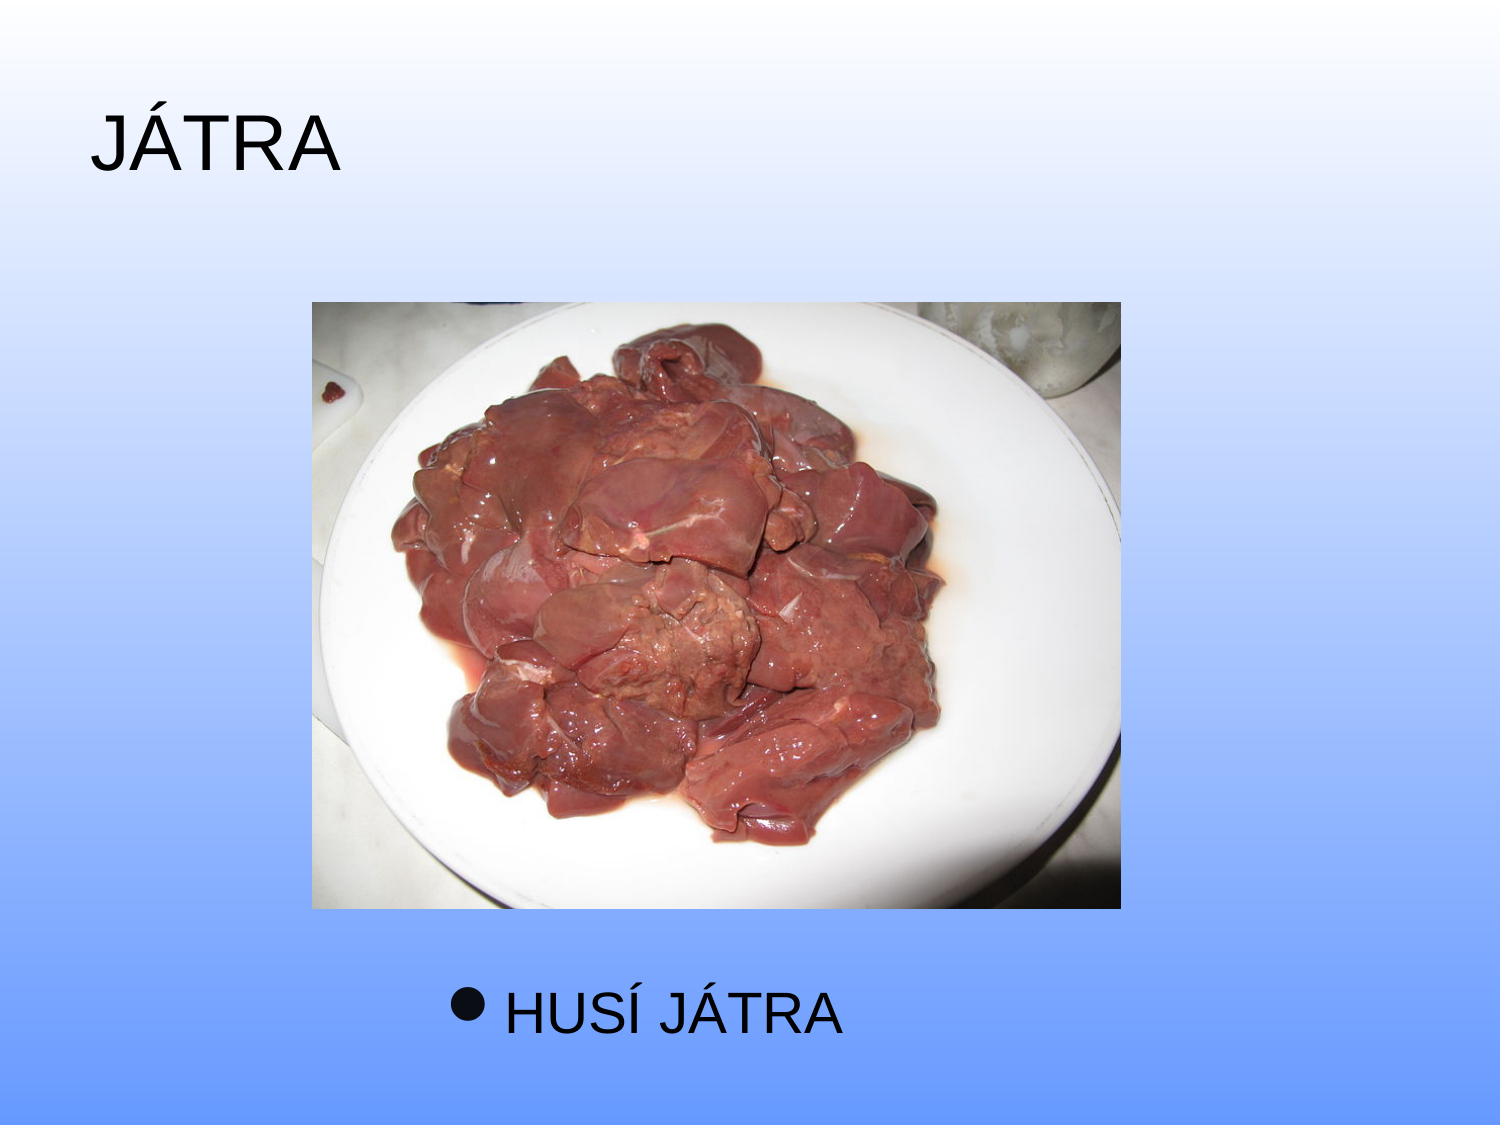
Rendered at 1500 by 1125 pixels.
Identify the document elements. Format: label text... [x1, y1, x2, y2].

picture [312, 302, 1121, 909]
title JÁTRA [75, 45, 1426, 233]
list HUSÍ JÁTRA [430, 976, 1071, 1077]
